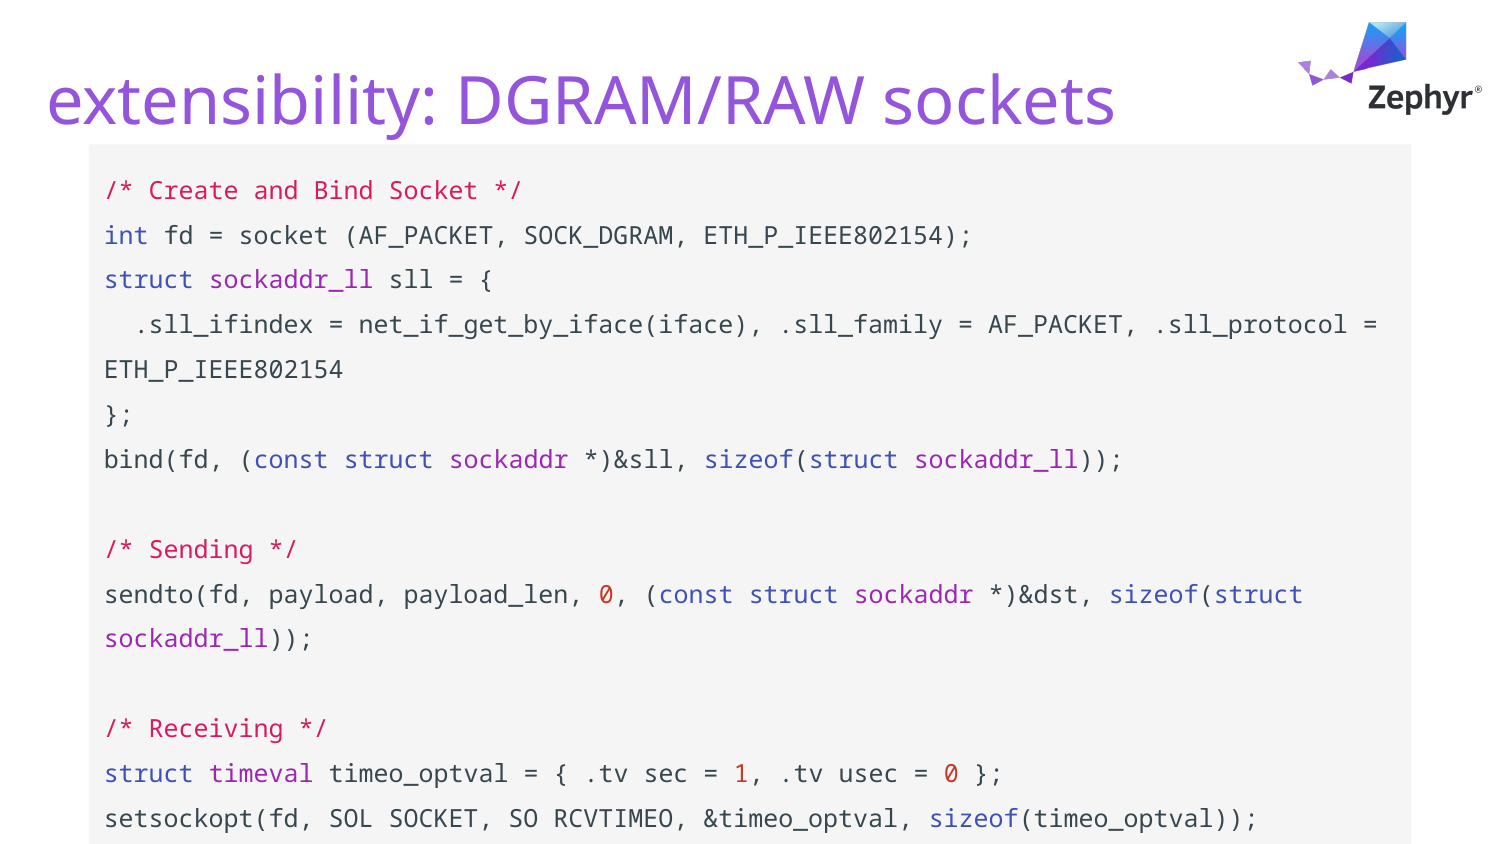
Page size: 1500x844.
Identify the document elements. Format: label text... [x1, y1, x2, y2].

title extensibility: DGRAM/RAW sockets [31, 38, 1382, 145]
text_box /* Create and Bind Socket */ int fd = socket (AF_PACKET, SOCK_DGRAM, ETH_P_IEEE802154); struct sockaddr_ll sll = { .sll_ifindex = net_if_get_by_iface(iface), .sll_family = AF_PACKET, .sll_protocol = ETH_P_IEEE802154 }; bind(fd, (const struct sockaddr *)&sll, sizeof(struct sockaddr_ll)); /* Sending */ sendto(fd, payload, payload_len, 0, (const struct sockaddr *)&dst, sizeof(struct sockaddr_ll)); /* Receiving */ struct timeval timeo_optval = { .tv sec = 1, .tv usec = 0 }; setsockopt(fd, SOL SOCKET, SO RCVTIMEO, &timeo_optval, sizeof(timeo_optval)); recvfrom(fd, buf, len, 0, (struct sockaddr *)&src, &src_len); [88, 144, 1412, 844]
picture [1294, 15, 1485, 122]
